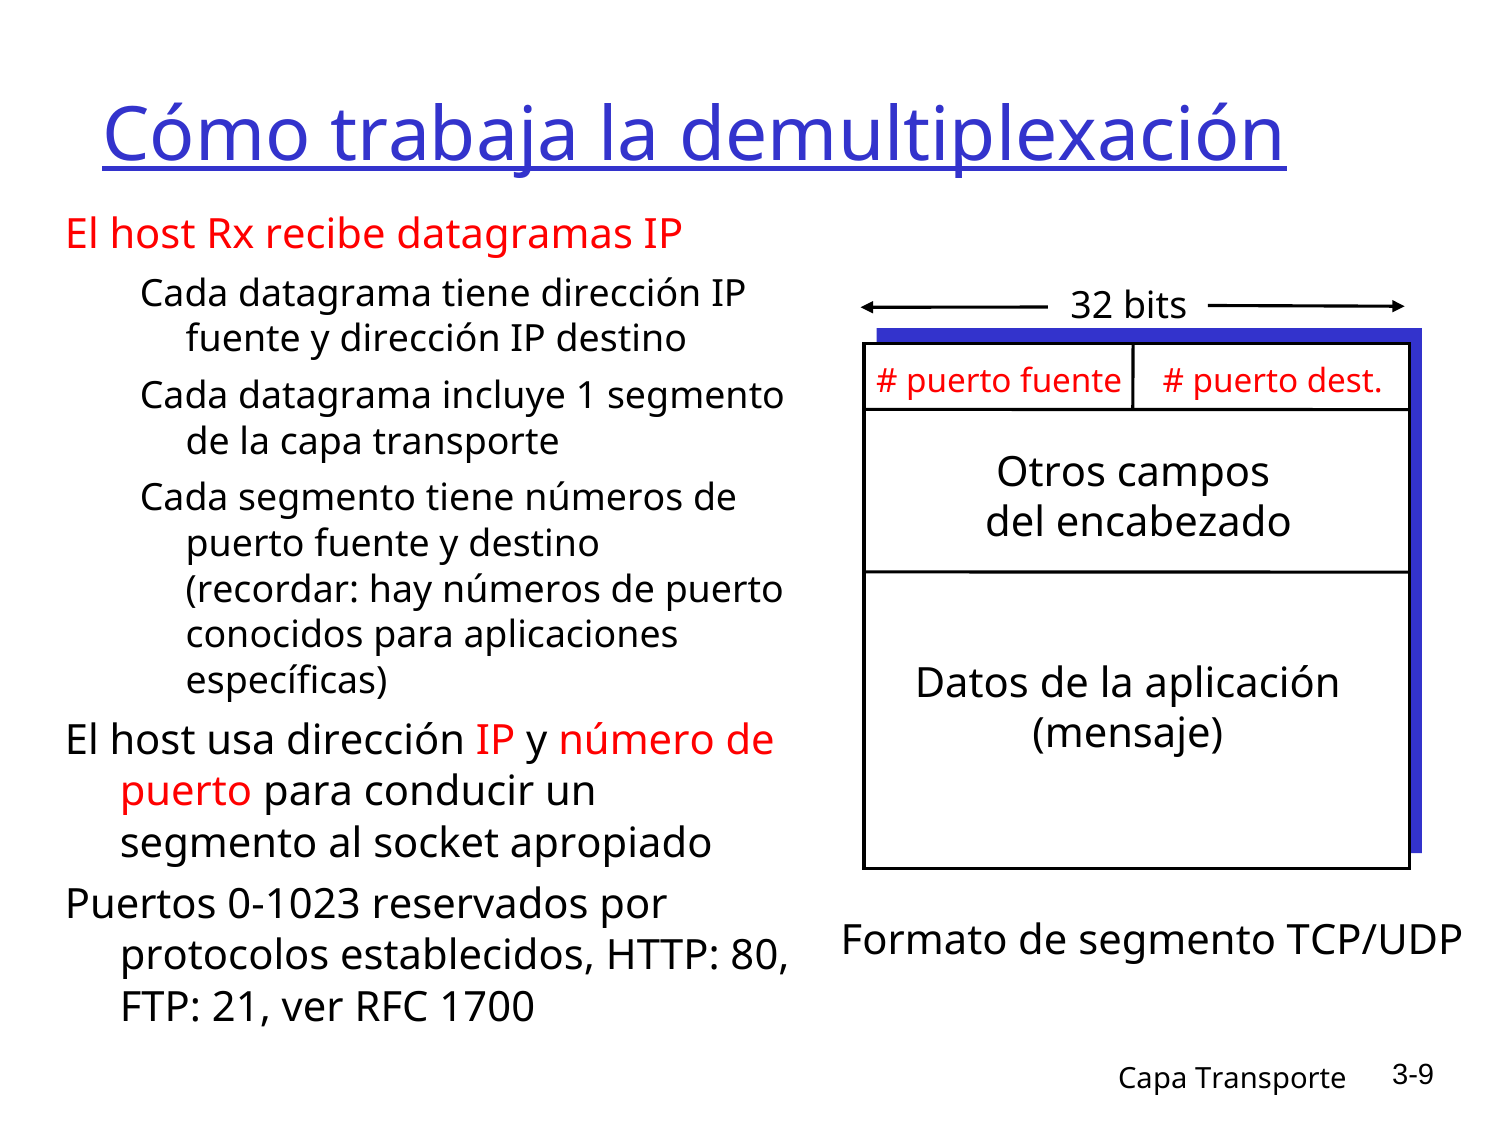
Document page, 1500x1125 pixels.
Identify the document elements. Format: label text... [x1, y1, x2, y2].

list El host Rx recibe datagramas IP Cada datagrama tiene dirección IP fuente y dirección IP destino Cada datagrama incluye 1 segmento de la capa transporte Cada segmento tiene números de puerto fuente y destino (recordar: hay números de puerto conocidos para aplicaciones específicas)‏ El host usa dirección IP y número de puerto para conducir un segmento al socket apropiado Puertos 0-1023 reservados por protocolos establecidos, HTTP: 80, FTP: 21, ver RFC 1700 [49, 200, 813, 1101]
text_box Otros campos del encabezado [970, 437, 1307, 553]
text_box Datos de la aplicación (mensaje)‏ [899, 648, 1356, 764]
title Cómo trabaja la demultiplexación [87, 37, 1463, 225]
text_box [864, 328, 1422, 869]
text_box # puerto dest. [1147, 351, 1399, 407]
text_box Formato de segmento TCP/UDP [825, 905, 1479, 971]
text_box 32 bits [1055, 273, 1203, 334]
text_box # puerto fuente [861, 351, 1131, 407]
